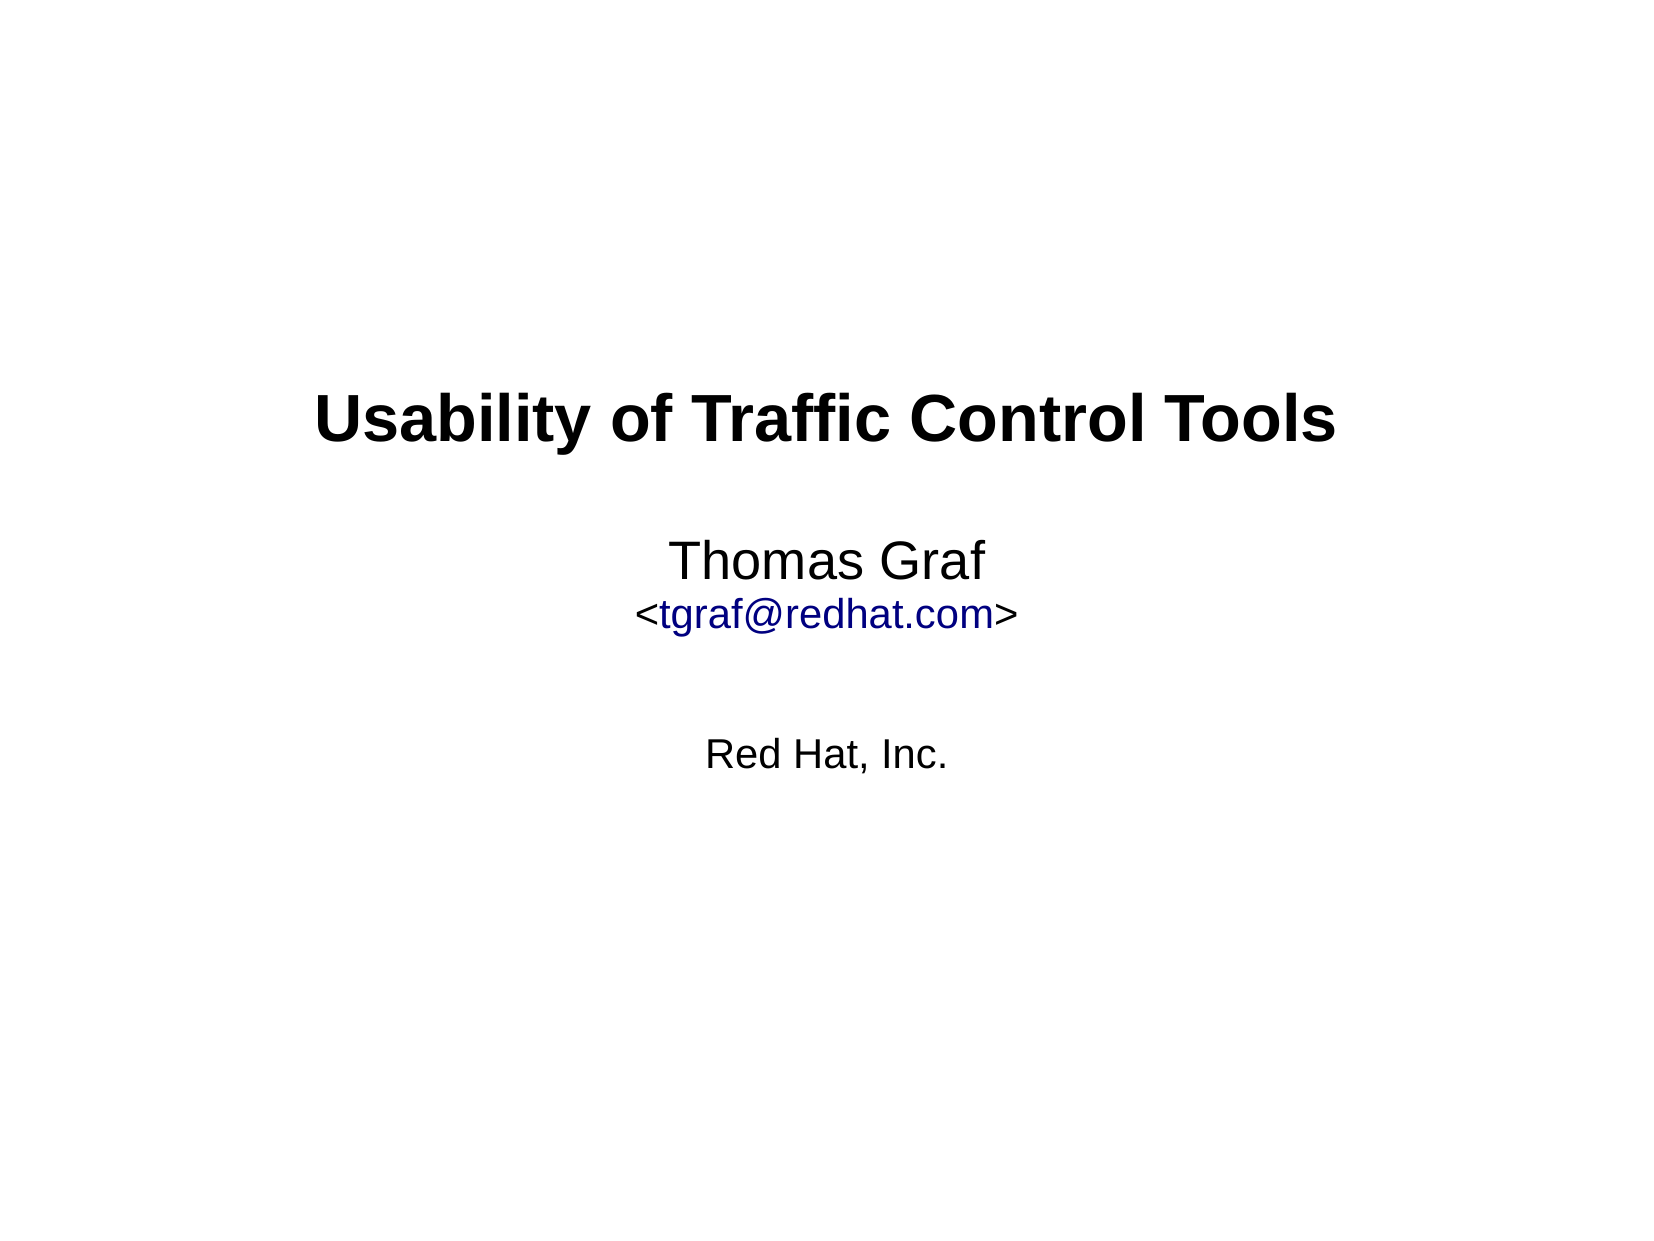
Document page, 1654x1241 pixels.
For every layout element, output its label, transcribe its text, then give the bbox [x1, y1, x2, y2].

text_box Usability of Traffic Control Tools Thomas Graf <tgraf@redhat.com> Red Hat, Inc. [82, 49, 1571, 1109]
